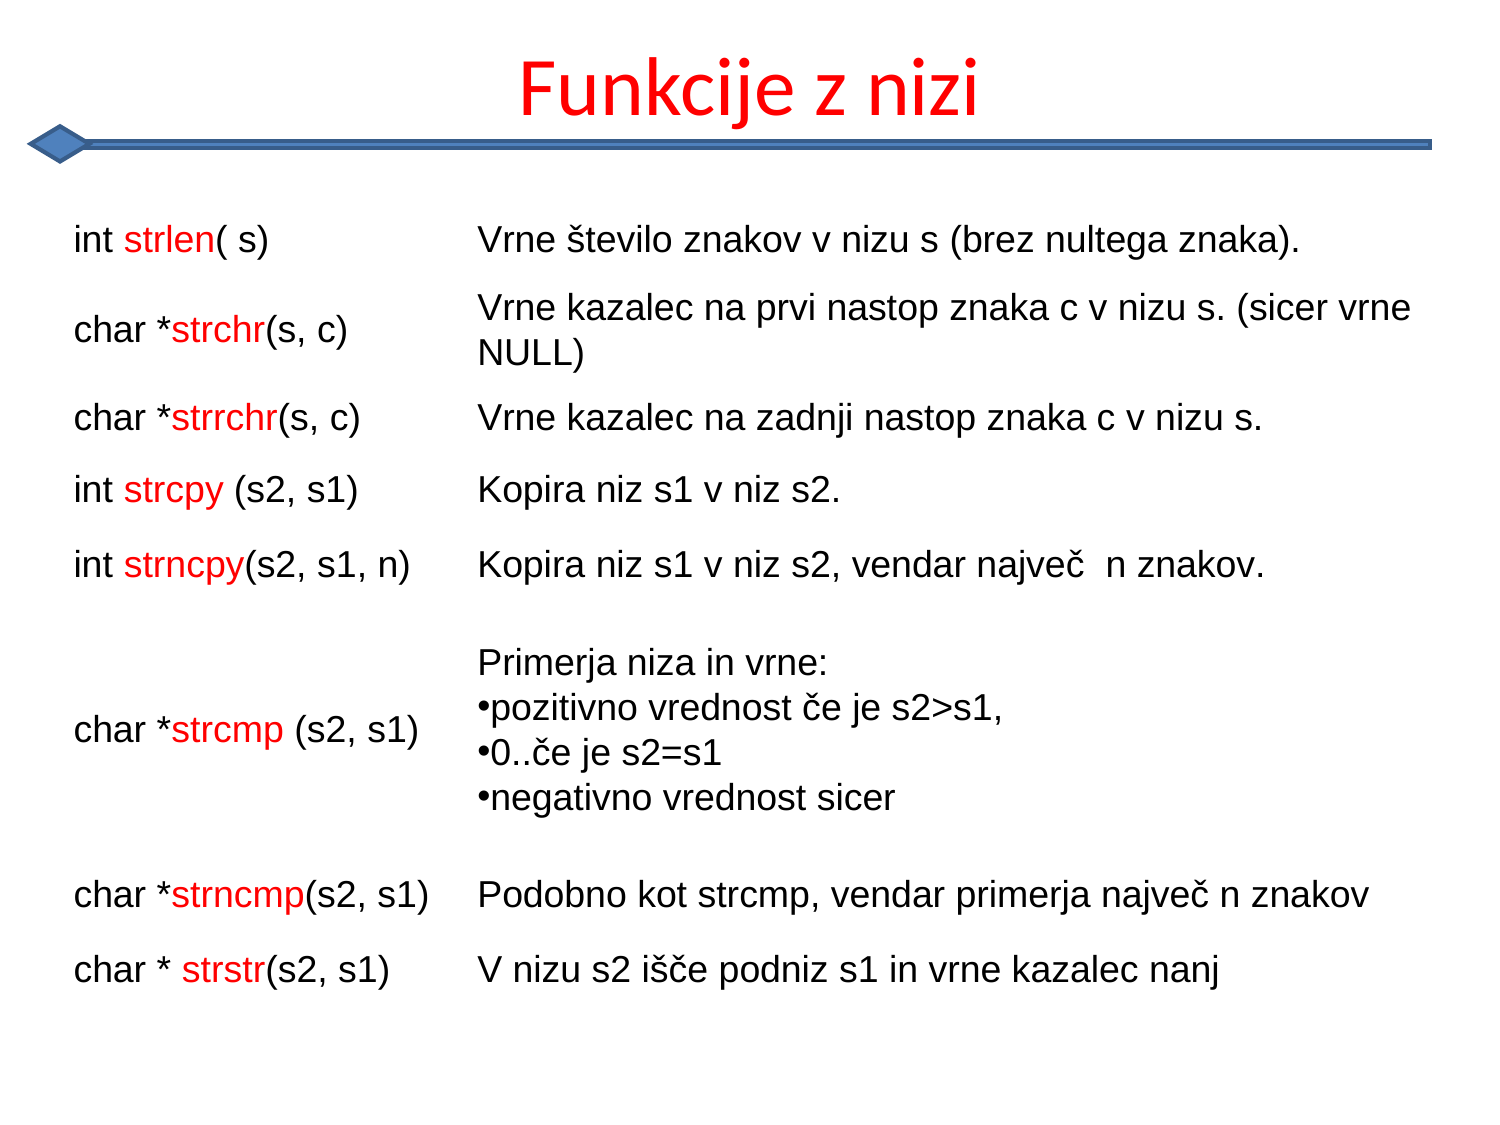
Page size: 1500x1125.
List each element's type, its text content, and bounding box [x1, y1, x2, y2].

table_cell Podobno kot strcmp, vendar primerja največ n znakov [463, 855, 1463, 930]
table_cell Vrne kazalec na prvi nastop znaka c v nizu s. (sicer vrne NULL) [463, 275, 1463, 380]
table_header int strlen( s) [59, 200, 463, 275]
table_cell int strncpy(s2, s1, n) [59, 525, 463, 600]
table_cell char *strncmp(s2, s1) [59, 855, 463, 930]
table_cell char *strrchr(s, c) [59, 380, 463, 450]
table_cell Kopira niz s1 v niz s2, vendar največ n znakov. [463, 525, 1463, 600]
table_cell char *strchr(s, c) [59, 275, 463, 380]
table_cell char * strstr(s2, s1) [59, 930, 463, 1005]
table_header Vrne število znakov v nizu s (brez nultega znaka). [463, 200, 1463, 275]
title Funkcije z nizi [75, 23, 1426, 141]
table_cell Vrne kazalec na zadnji nastop znaka c v nizu s. [463, 380, 1463, 450]
table_cell V nizu s2 išče podniz s1 in vrne kazalec nanj [463, 930, 1463, 1005]
table_cell Kopira niz s1 v niz s2. [463, 450, 1463, 525]
table_cell char *strcmp (s2, s1) [59, 600, 463, 855]
table_cell Primerja niza in vrne: pozitivno vrednost če je s2>s1, 0..če je s2=s1 negativno vrednost sicer [463, 600, 1463, 855]
table_cell int strcpy (s2, s1) [59, 450, 463, 525]
